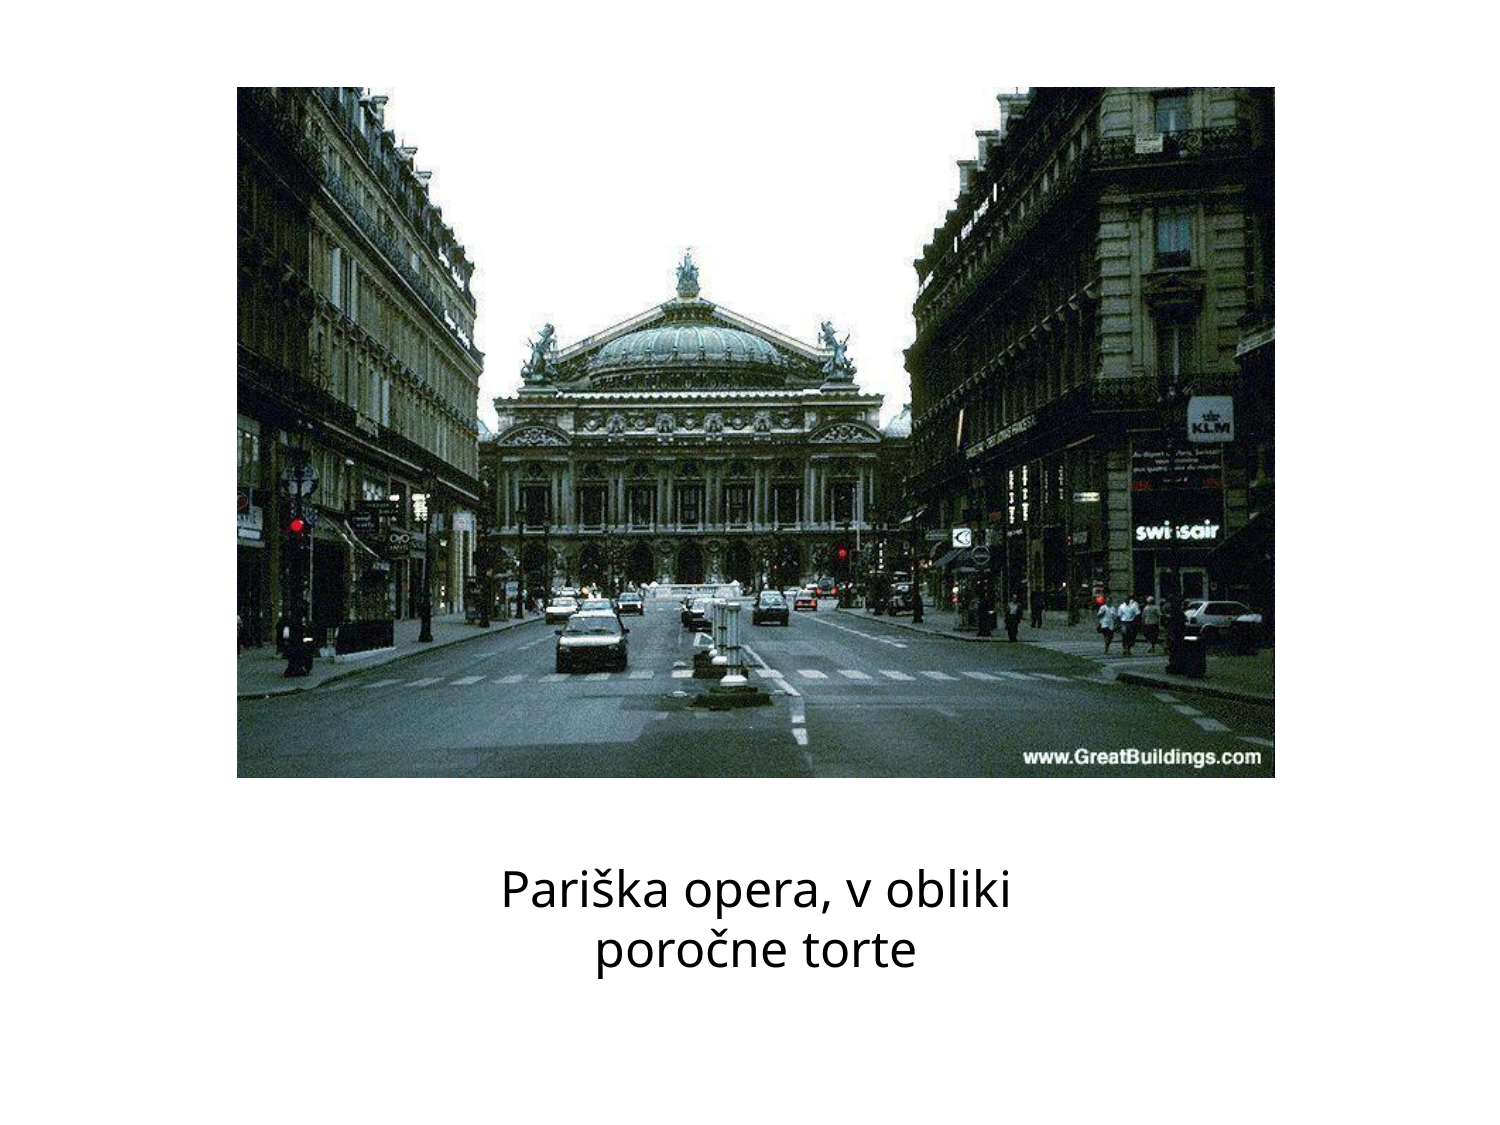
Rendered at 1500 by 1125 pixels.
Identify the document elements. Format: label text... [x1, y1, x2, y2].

picture [237, 87, 1275, 778]
text_box Pariška opera, v obliki poročne torte [387, 849, 1125, 985]
